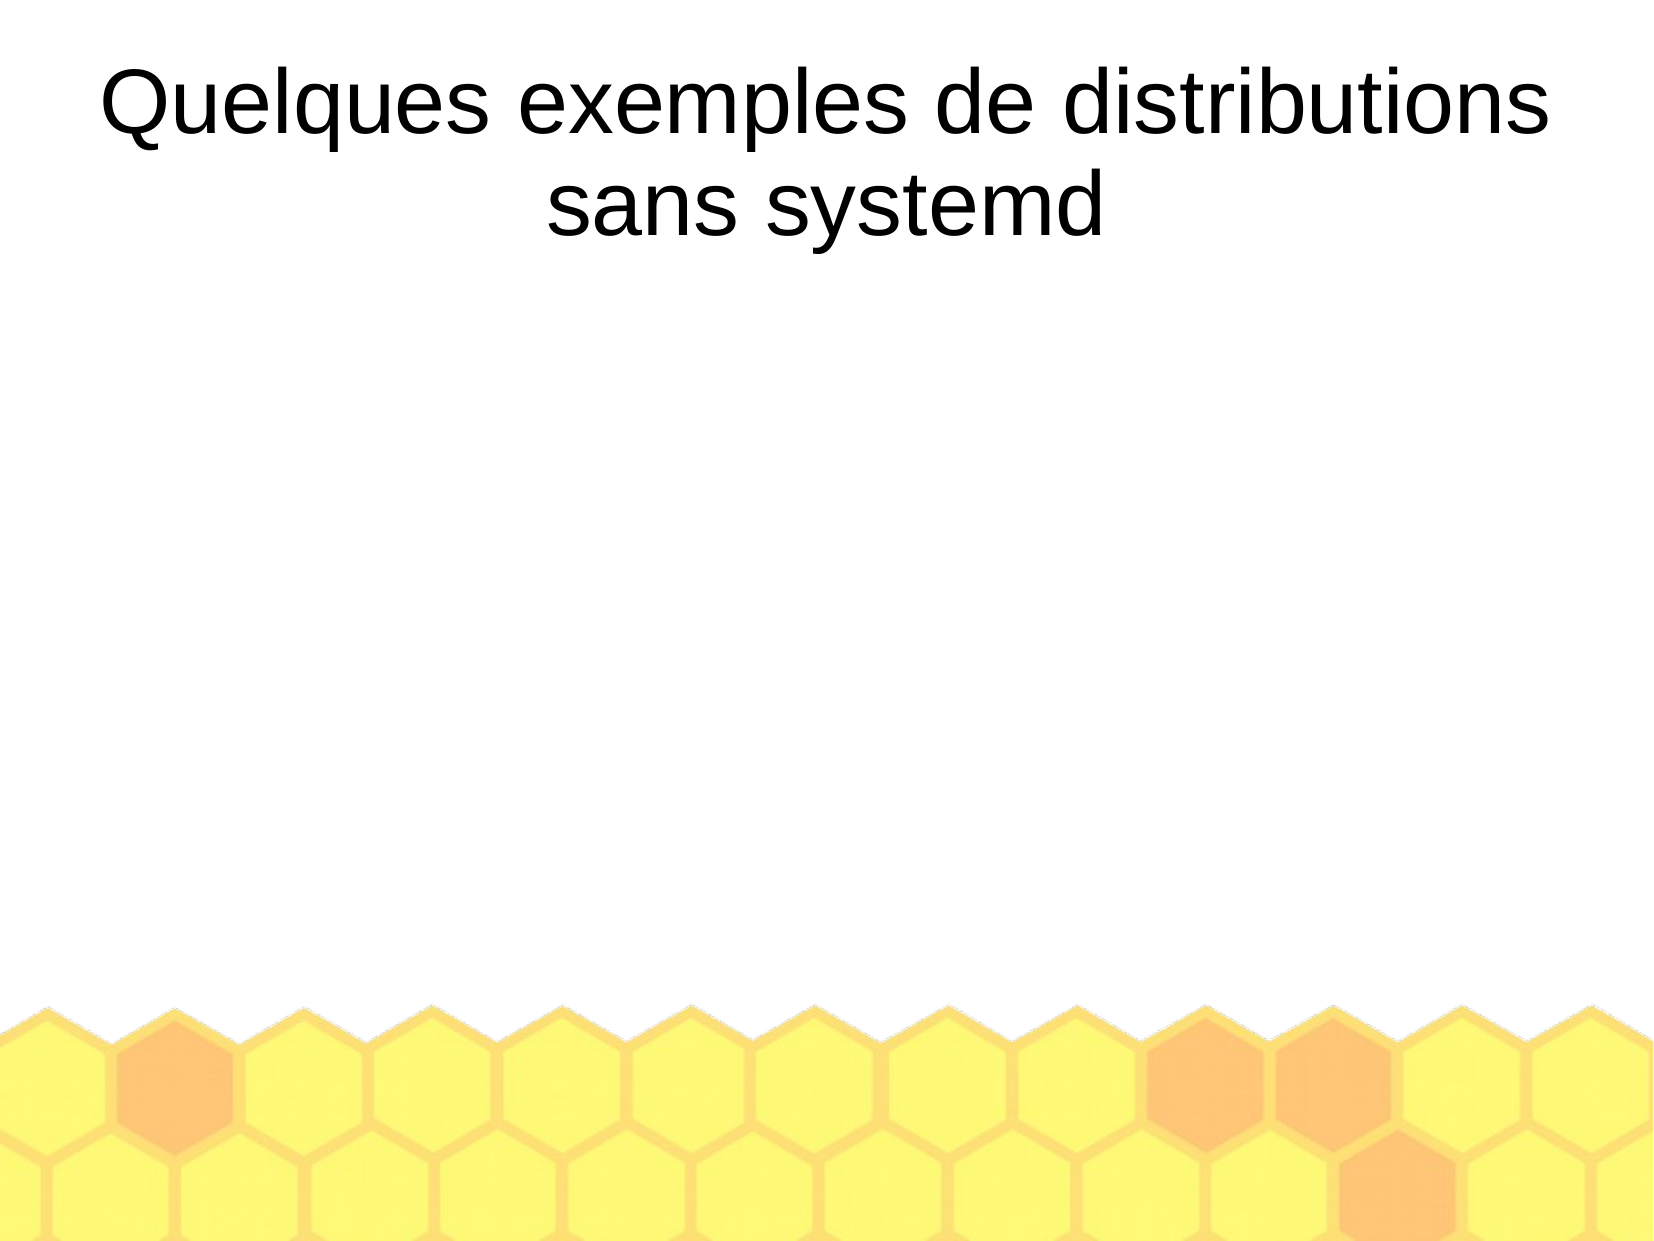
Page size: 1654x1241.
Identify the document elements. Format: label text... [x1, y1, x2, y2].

title Quelques exemples de distributions sans systemd [82, 49, 1571, 257]
picture [0, 1001, 1654, 1241]
